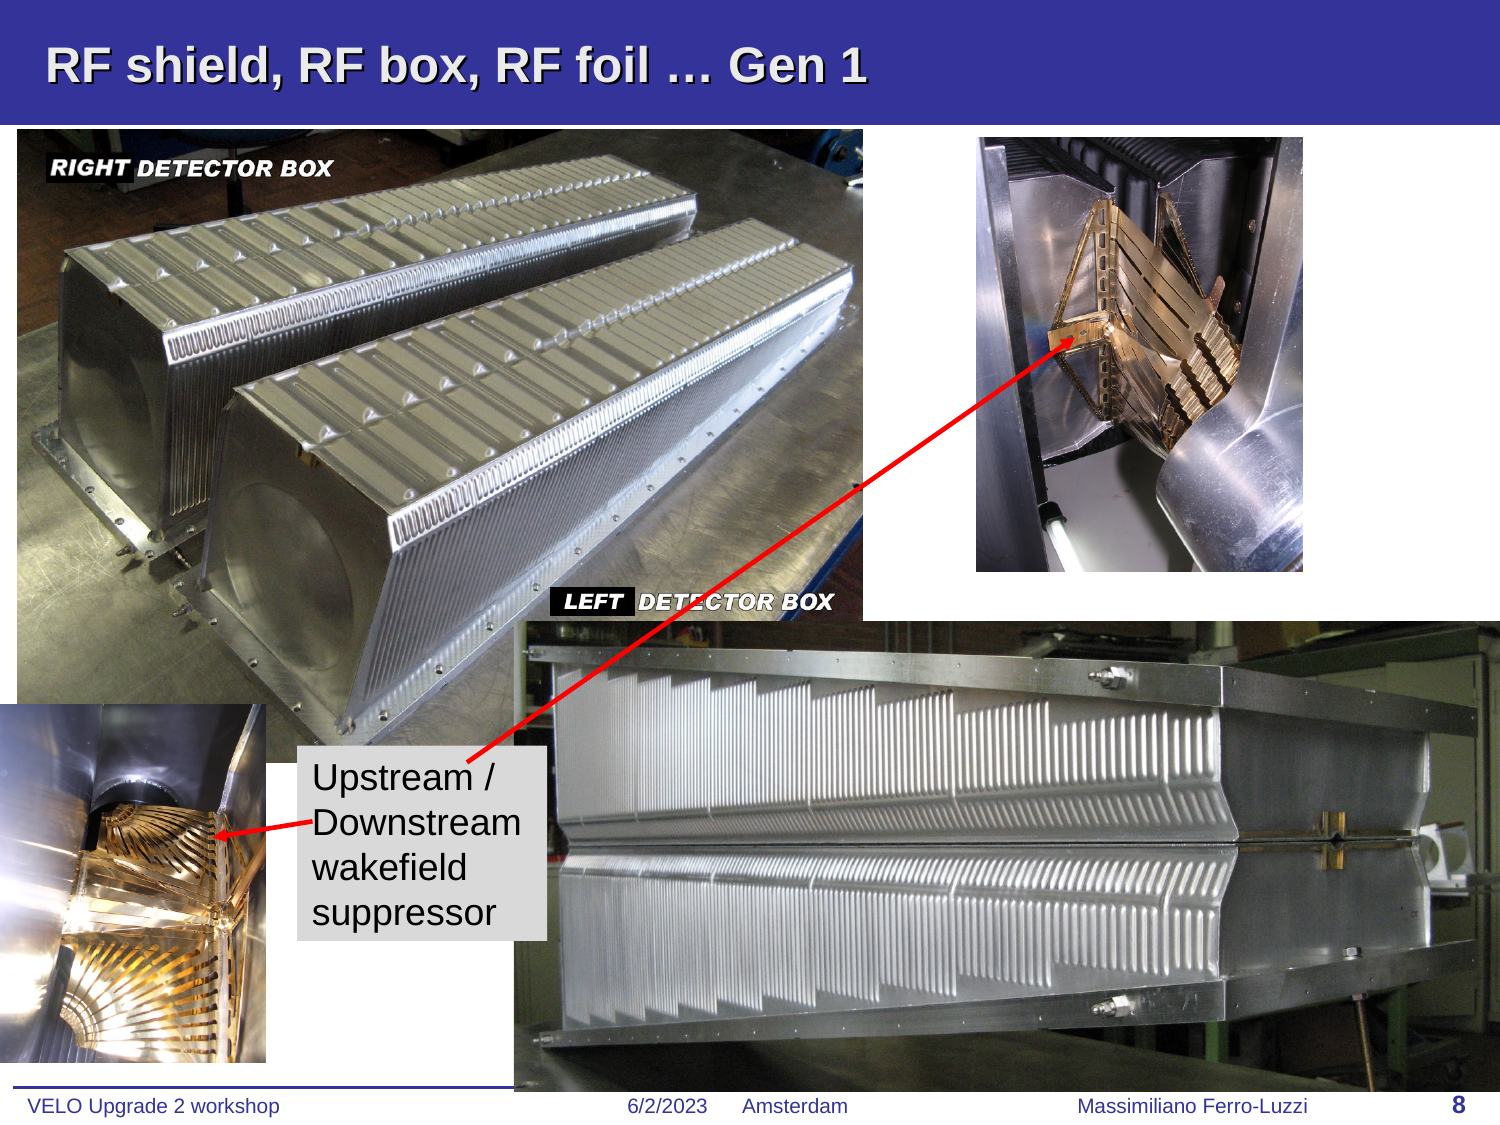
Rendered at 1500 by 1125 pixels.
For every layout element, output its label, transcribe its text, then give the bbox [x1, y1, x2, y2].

picture [0, 129, 863, 1063]
picture [498, 490, 1500, 1092]
text_box Upstream / Downstream wakefield suppressor [297, 745, 548, 941]
title RF shield, RF box, RF foil … Gen 1 [0, 0, 1500, 125]
picture [976, 137, 1303, 572]
